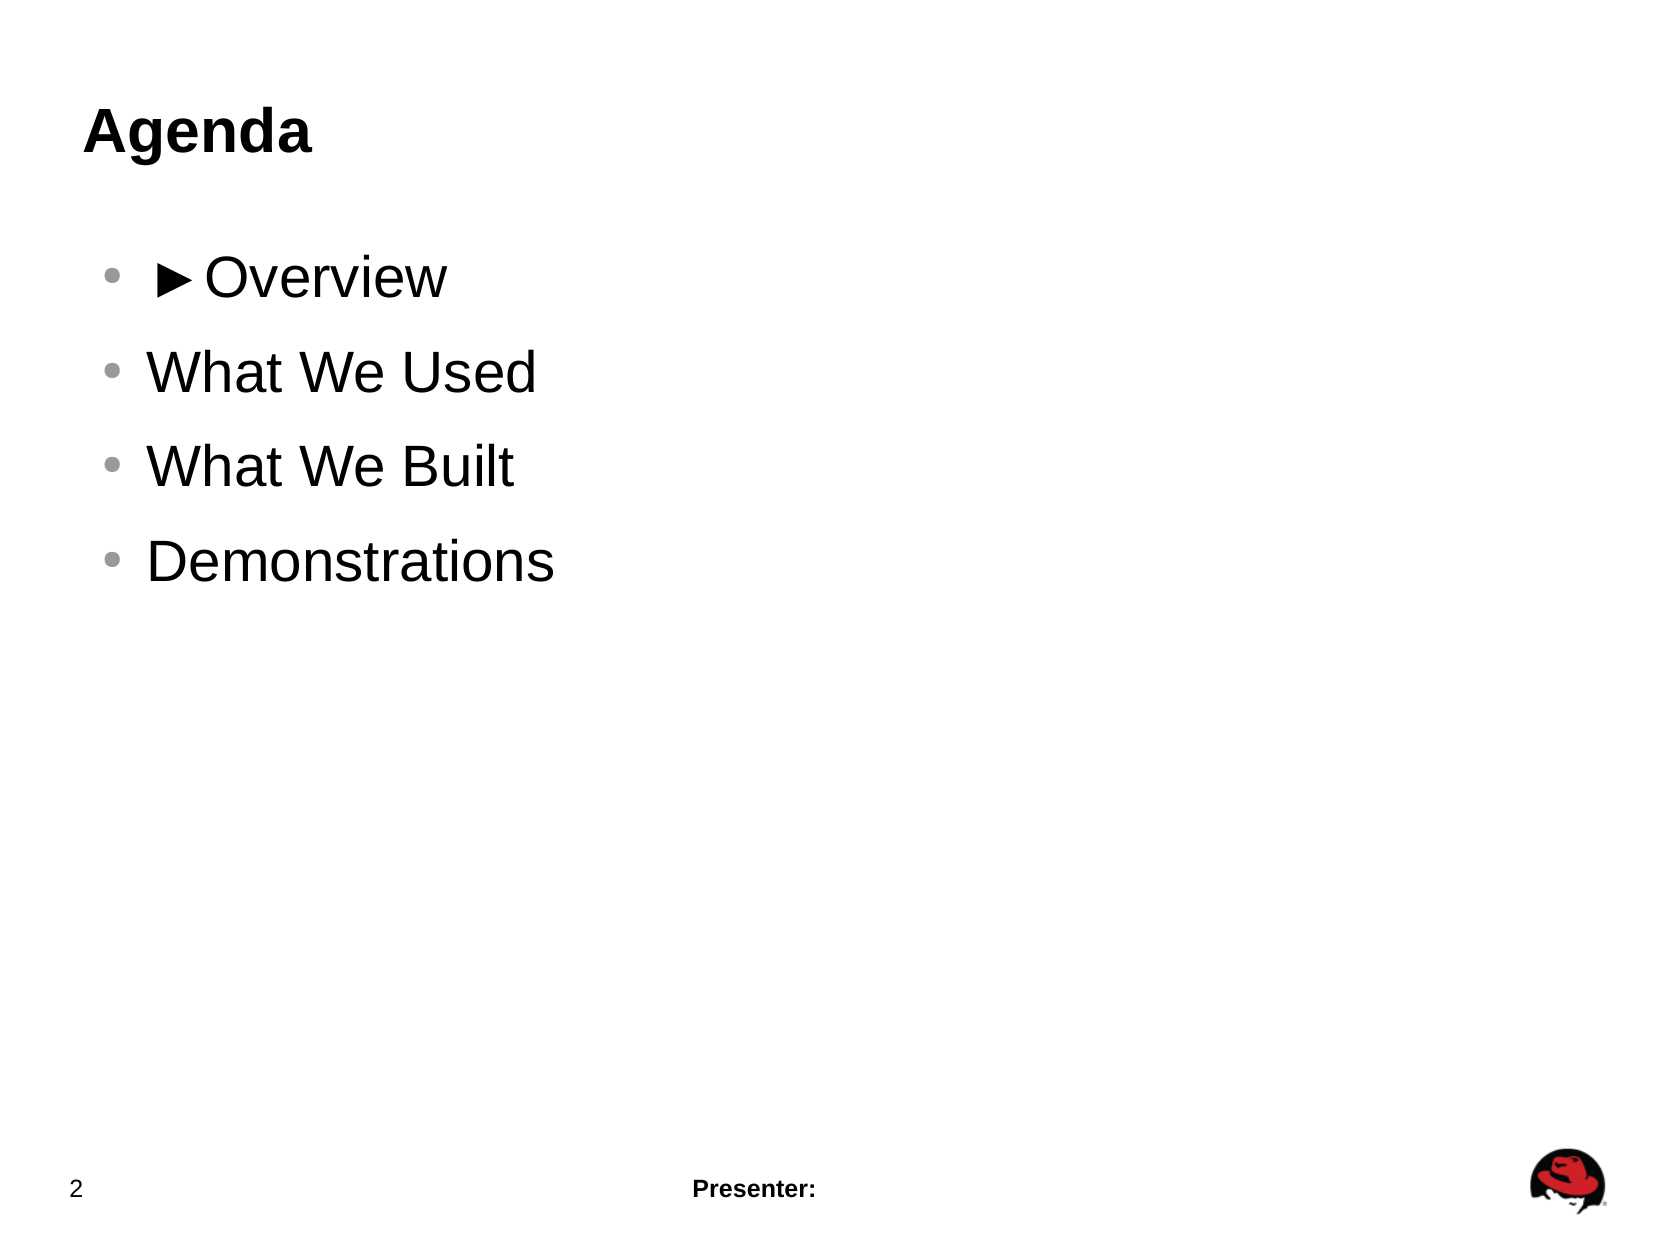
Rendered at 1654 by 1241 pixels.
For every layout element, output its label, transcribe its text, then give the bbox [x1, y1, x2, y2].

title Agenda [82, 37, 1571, 226]
list ►Overview What We Used What We Built Demonstrations [86, 244, 1576, 1039]
picture [1529, 1146, 1613, 1224]
